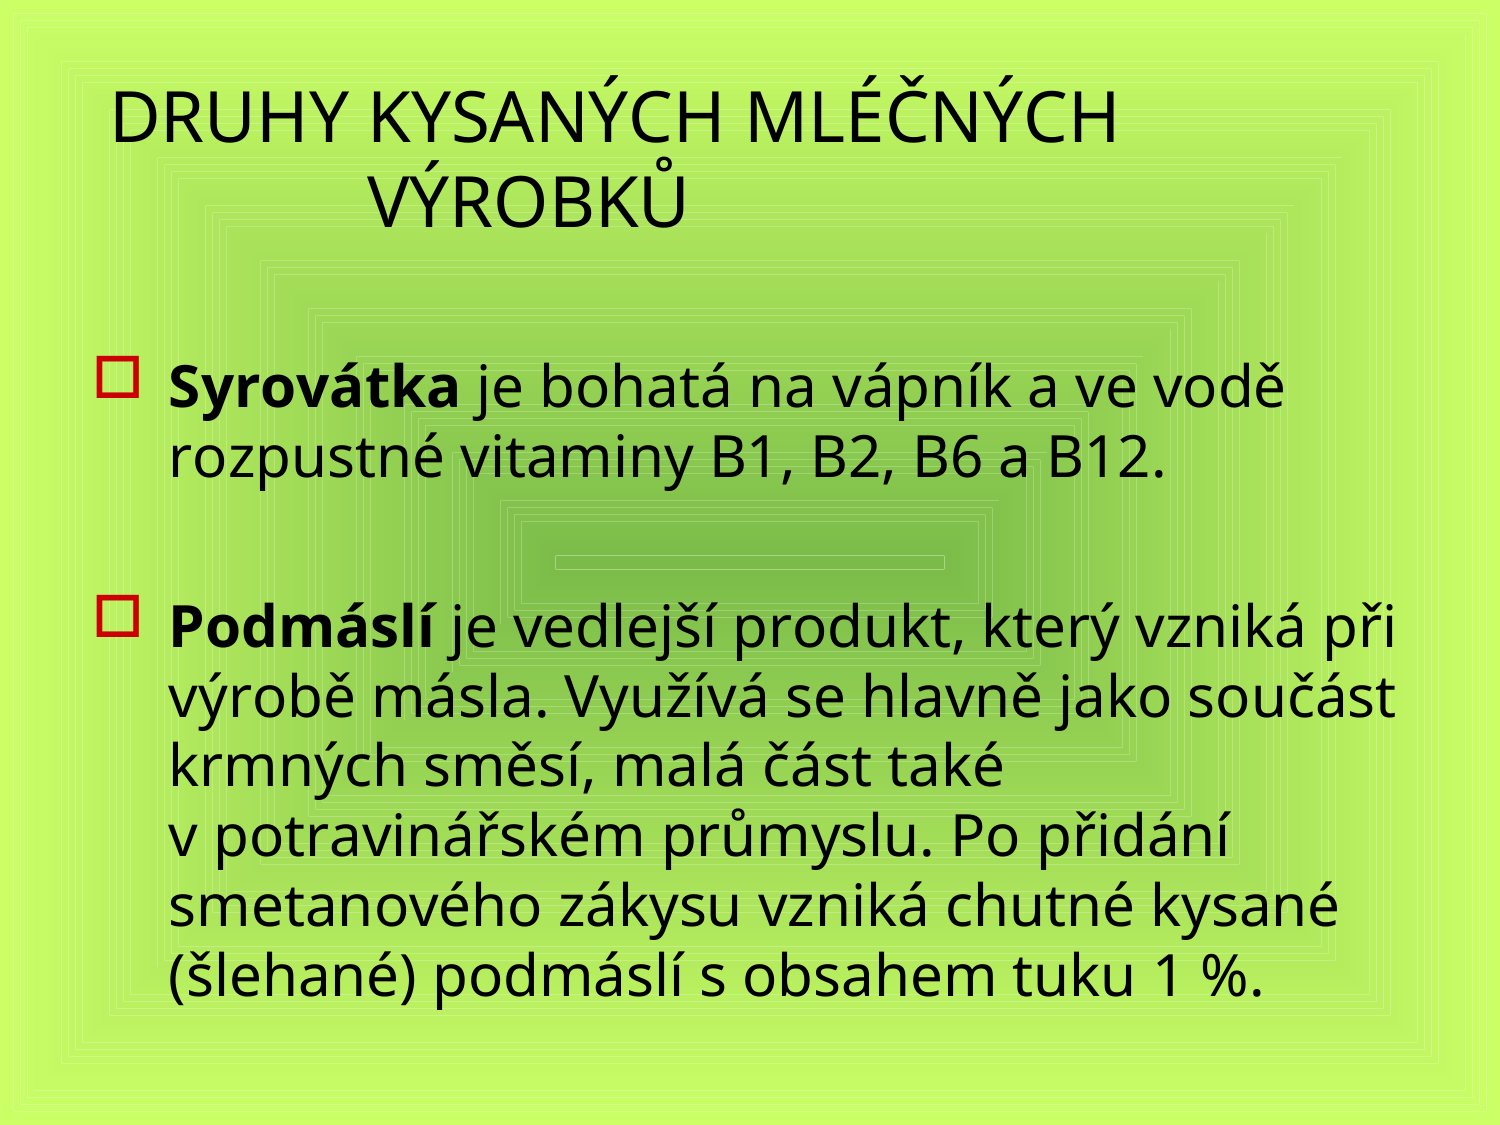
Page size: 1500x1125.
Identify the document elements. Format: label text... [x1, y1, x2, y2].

title DRUHY KYSANÝCH MLÉČNÝCH VÝROBKŮ [94, 0, 1407, 250]
list Syrovátka je bohatá na vápník a ve vodě rozpustné vitaminy B1, B2, B6 a B12. Podmáslí je vedlejší produkt, který vzniká při výrobě másla. Využívá se hlavně jako součást krmných směsí, malá část také v potravinářském průmyslu. Po přidání smetanového zákysu vzniká chutné kysané (šlehané) podmáslí s obsahem tuku 1 %. [76, 342, 1454, 1125]
